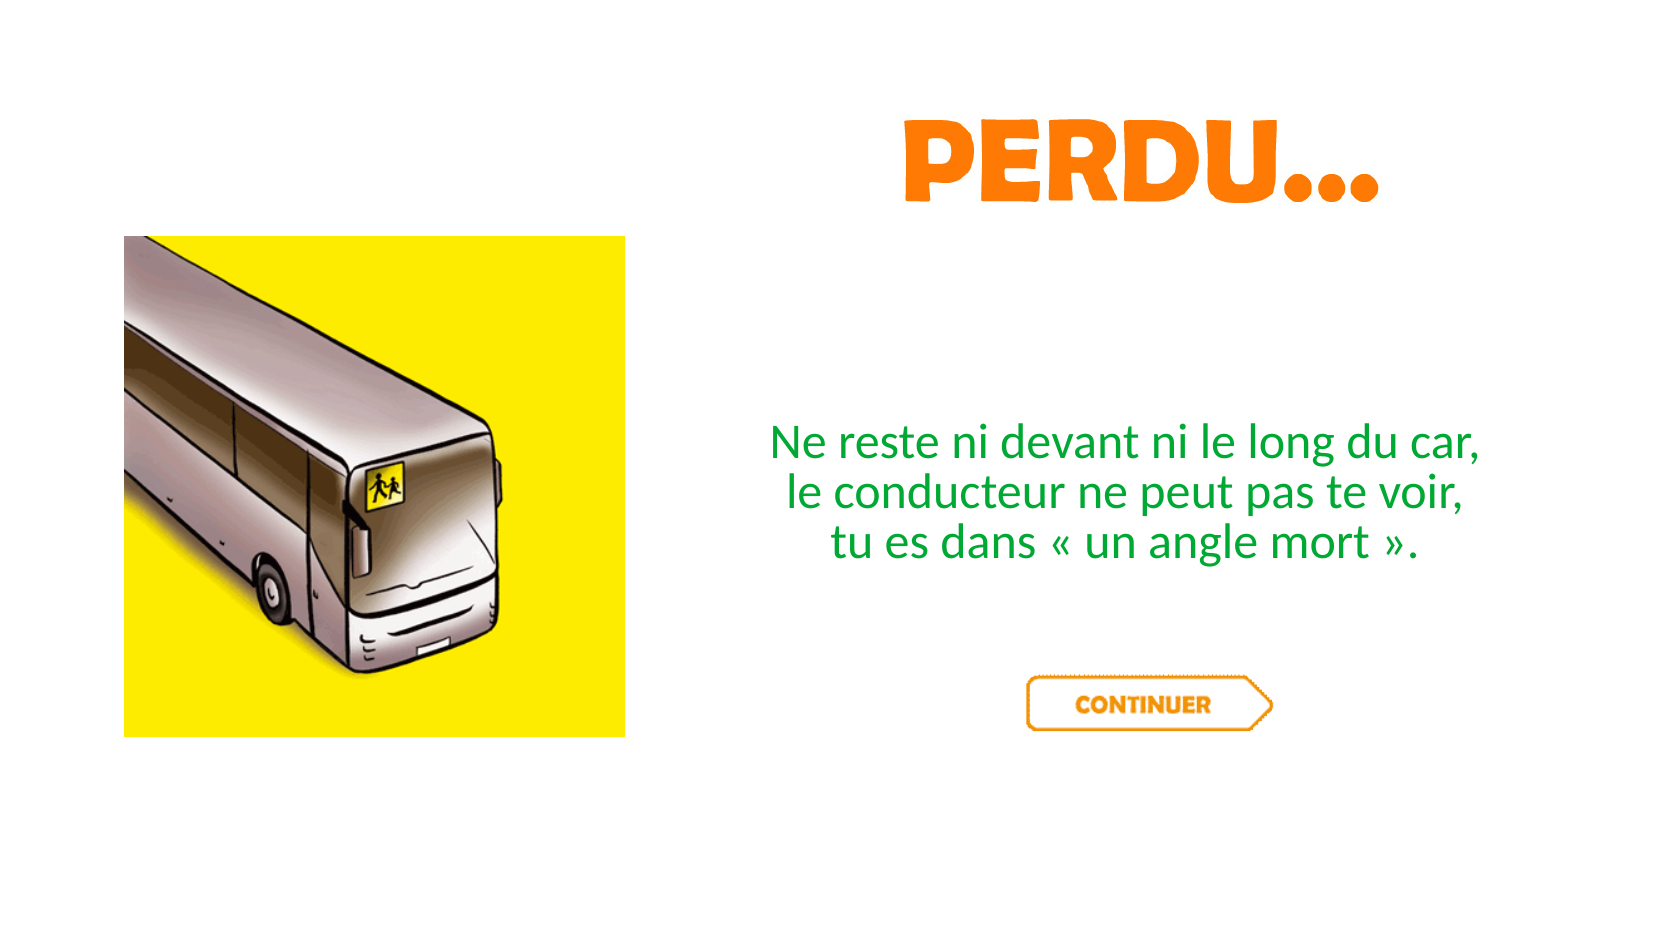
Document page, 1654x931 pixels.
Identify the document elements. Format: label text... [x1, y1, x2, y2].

picture [874, 70, 1419, 236]
text_box Ne reste ni devant ni le long du car, le conducteur ne peut pas te voir, tu es dans « un angle mort ». [696, 413, 1554, 650]
picture [1025, 673, 1276, 734]
picture [124, 236, 625, 737]
